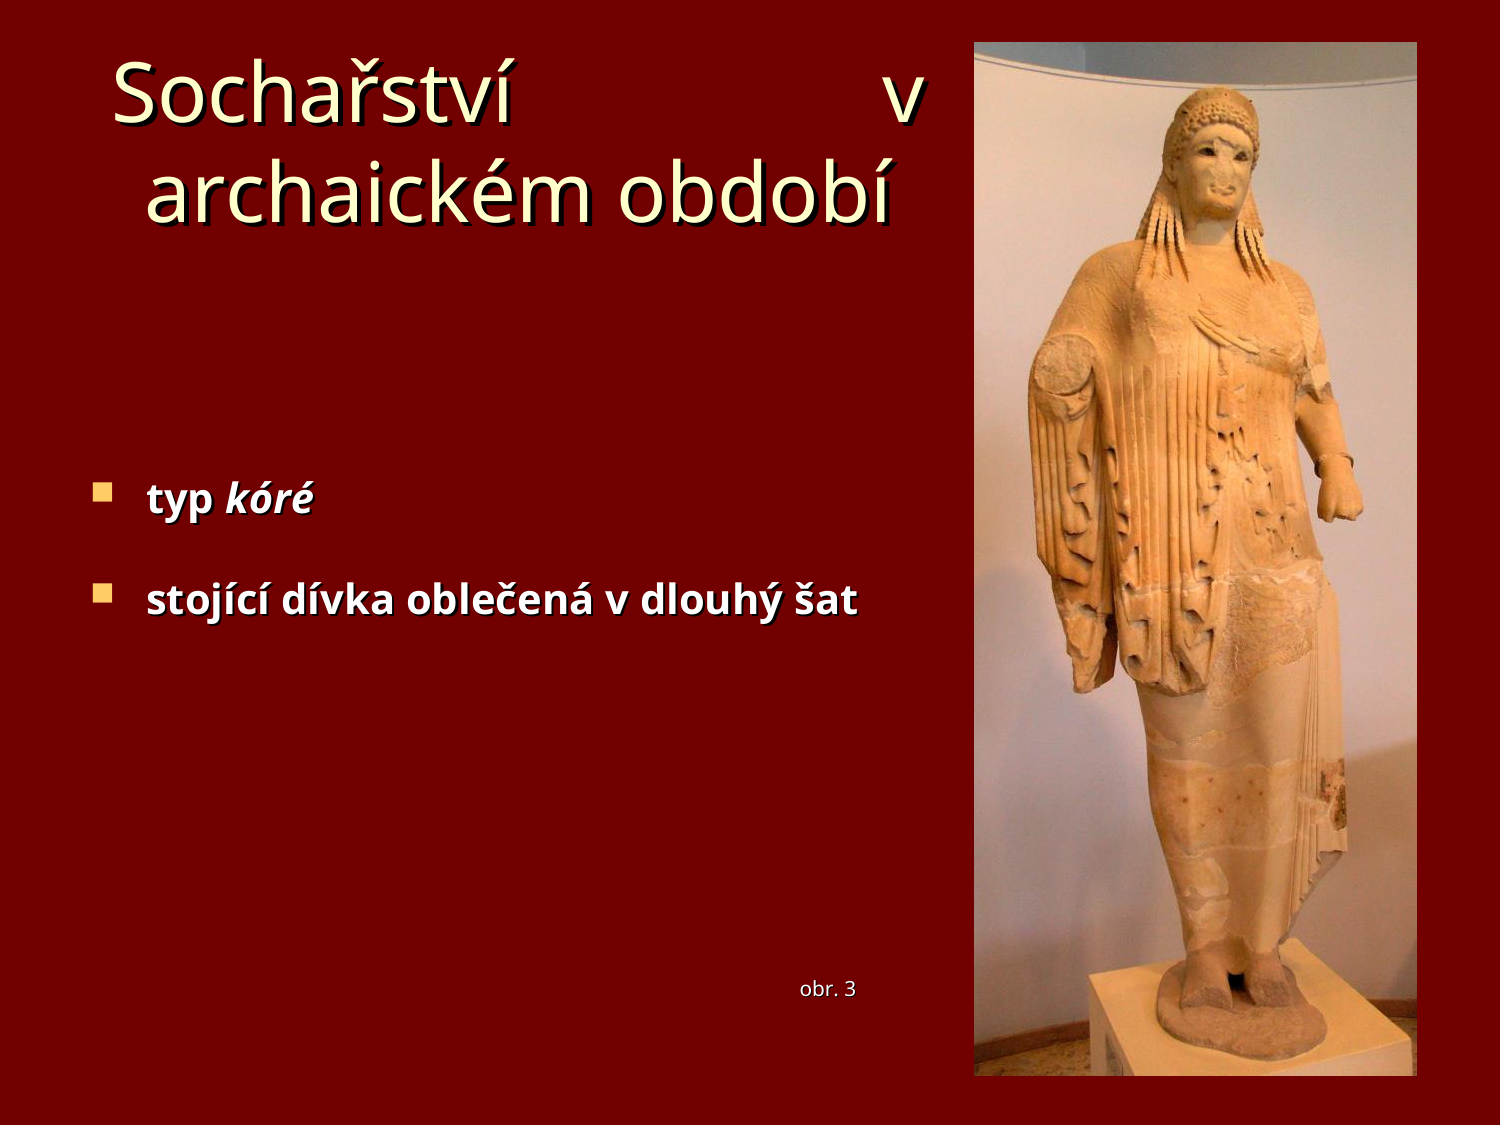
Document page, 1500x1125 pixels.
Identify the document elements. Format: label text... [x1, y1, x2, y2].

list typ kóré stojící dívka oblečená v dlouhý šat obr. 3 [75, 262, 951, 1001]
title Sochařství v archaickém období [75, 31, 963, 247]
text_box [974, 42, 1417, 1076]
